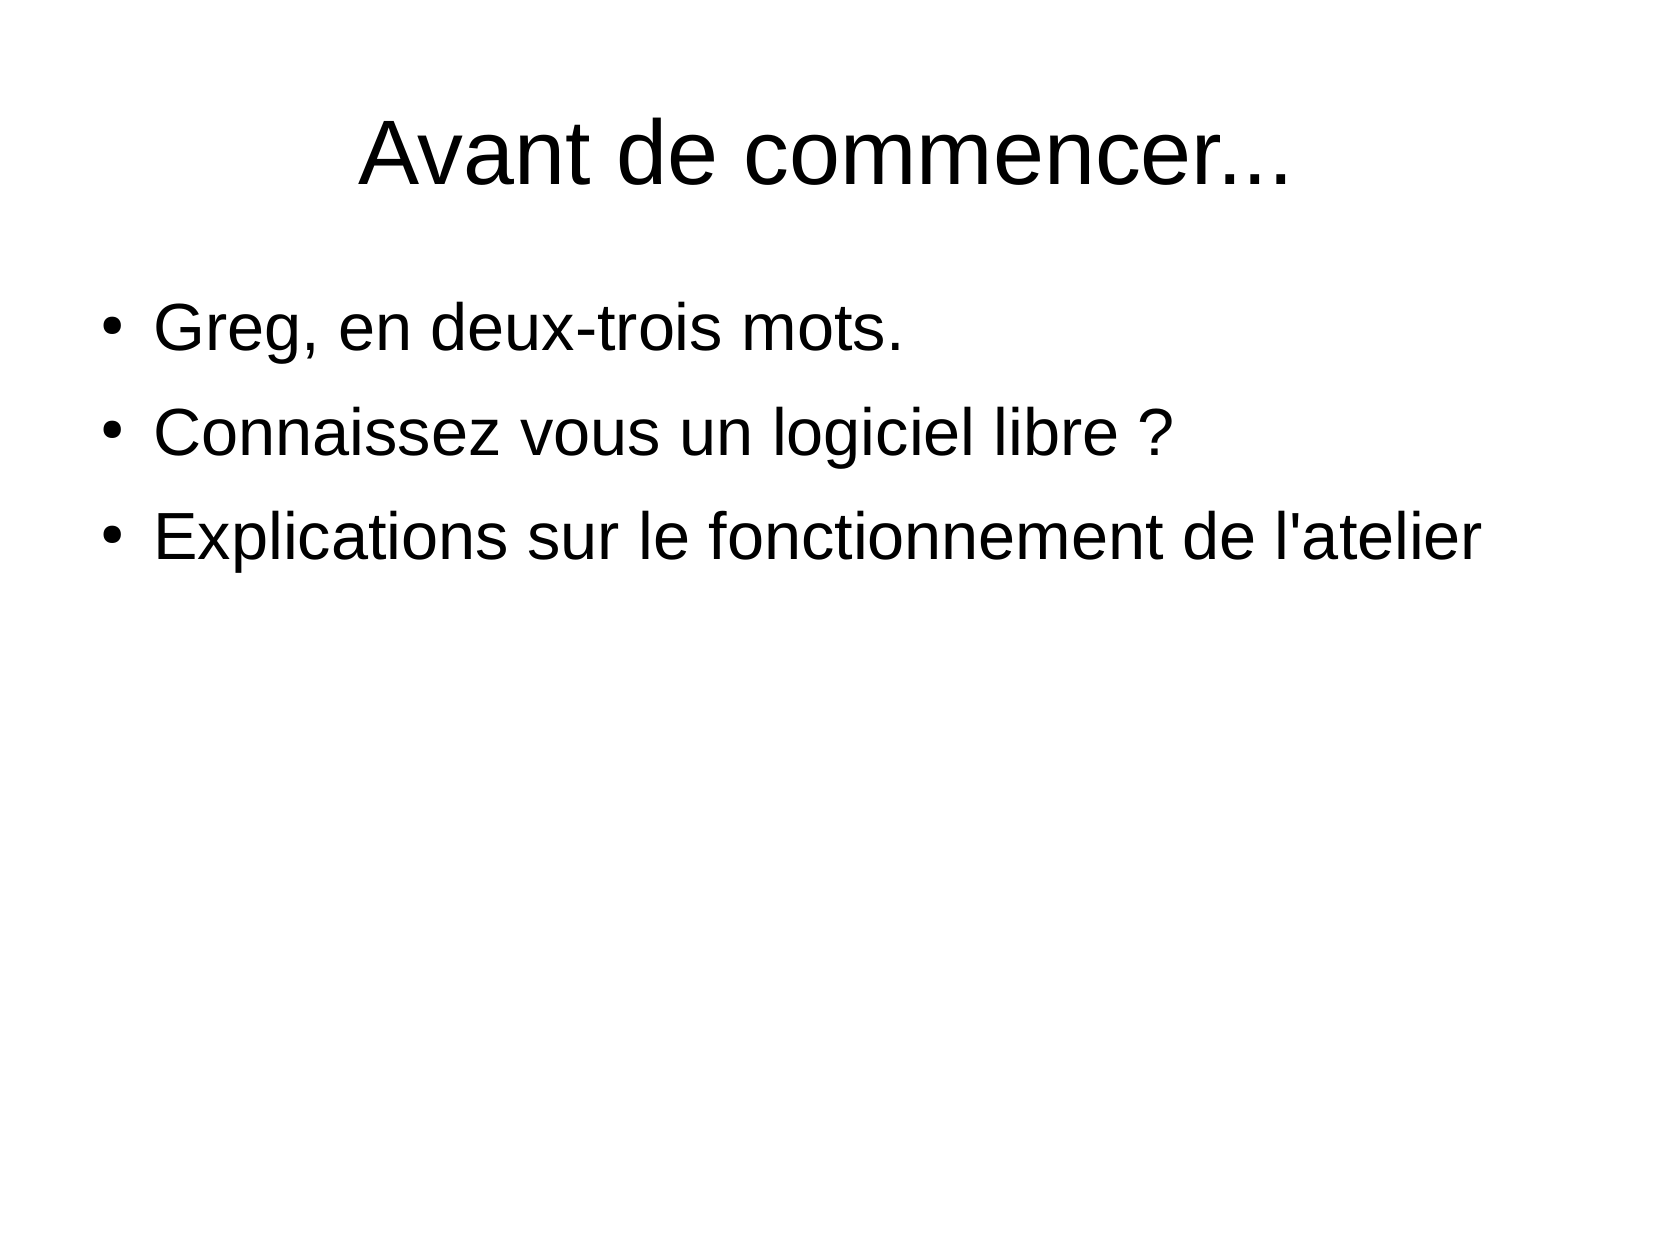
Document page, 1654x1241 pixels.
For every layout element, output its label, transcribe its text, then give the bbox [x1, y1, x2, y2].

list Greg, en deux-trois mots. Connaissez vous un logiciel libre ? Explications sur le fonctionnement de l'atelier [82, 290, 1571, 1010]
title Avant de commencer... [82, 49, 1571, 257]
